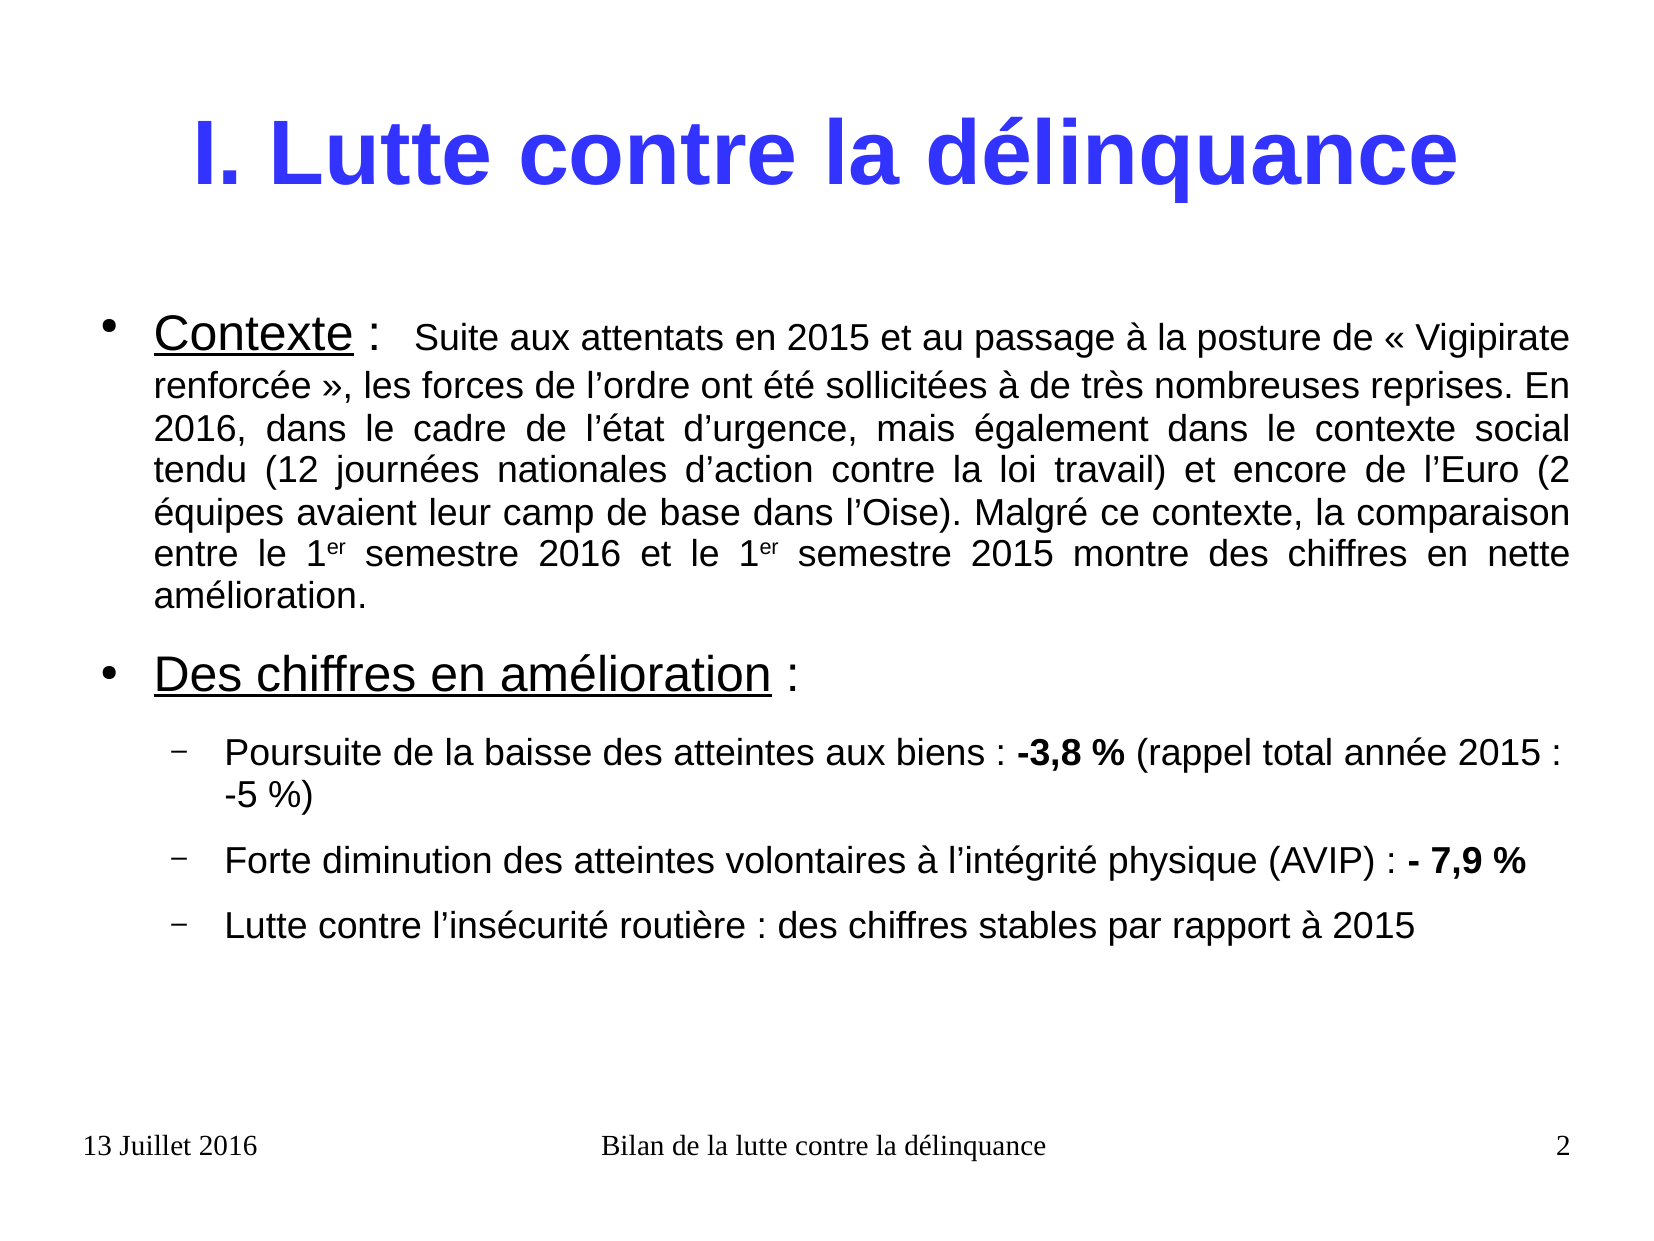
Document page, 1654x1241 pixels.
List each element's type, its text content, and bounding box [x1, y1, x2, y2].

list Contexte : Suite aux attentats en 2015 et au passage à la posture de « Vigipirate renforcée », les forces de l’ordre ont été sollicitées à de très nombreuses reprises. En 2016, dans le cadre de l’état d’urgence, mais également dans le contexte social tendu (12 journées nationales d’action contre la loi travail) et encore de l’Euro (2 équipes avaient leur camp de base dans l’Oise). Malgré ce contexte, la comparaison entre le 1er semestre 2016 et le 1er semestre 2015 montre des chiffres en nette amélioration. Des chiffres en amélioration : Poursuite de la baisse des atteintes aux biens : -3,8 % (rappel total année 2015 : -5 %) Forte diminution des atteintes volontaires à l’intégrité physique (AVIP) : - 7,9 % Lutte contre l’insécurité routière : des chiffres stables par rapport à 2015 [82, 290, 1571, 1063]
title I. Lutte contre la délinquance [82, 49, 1571, 257]
